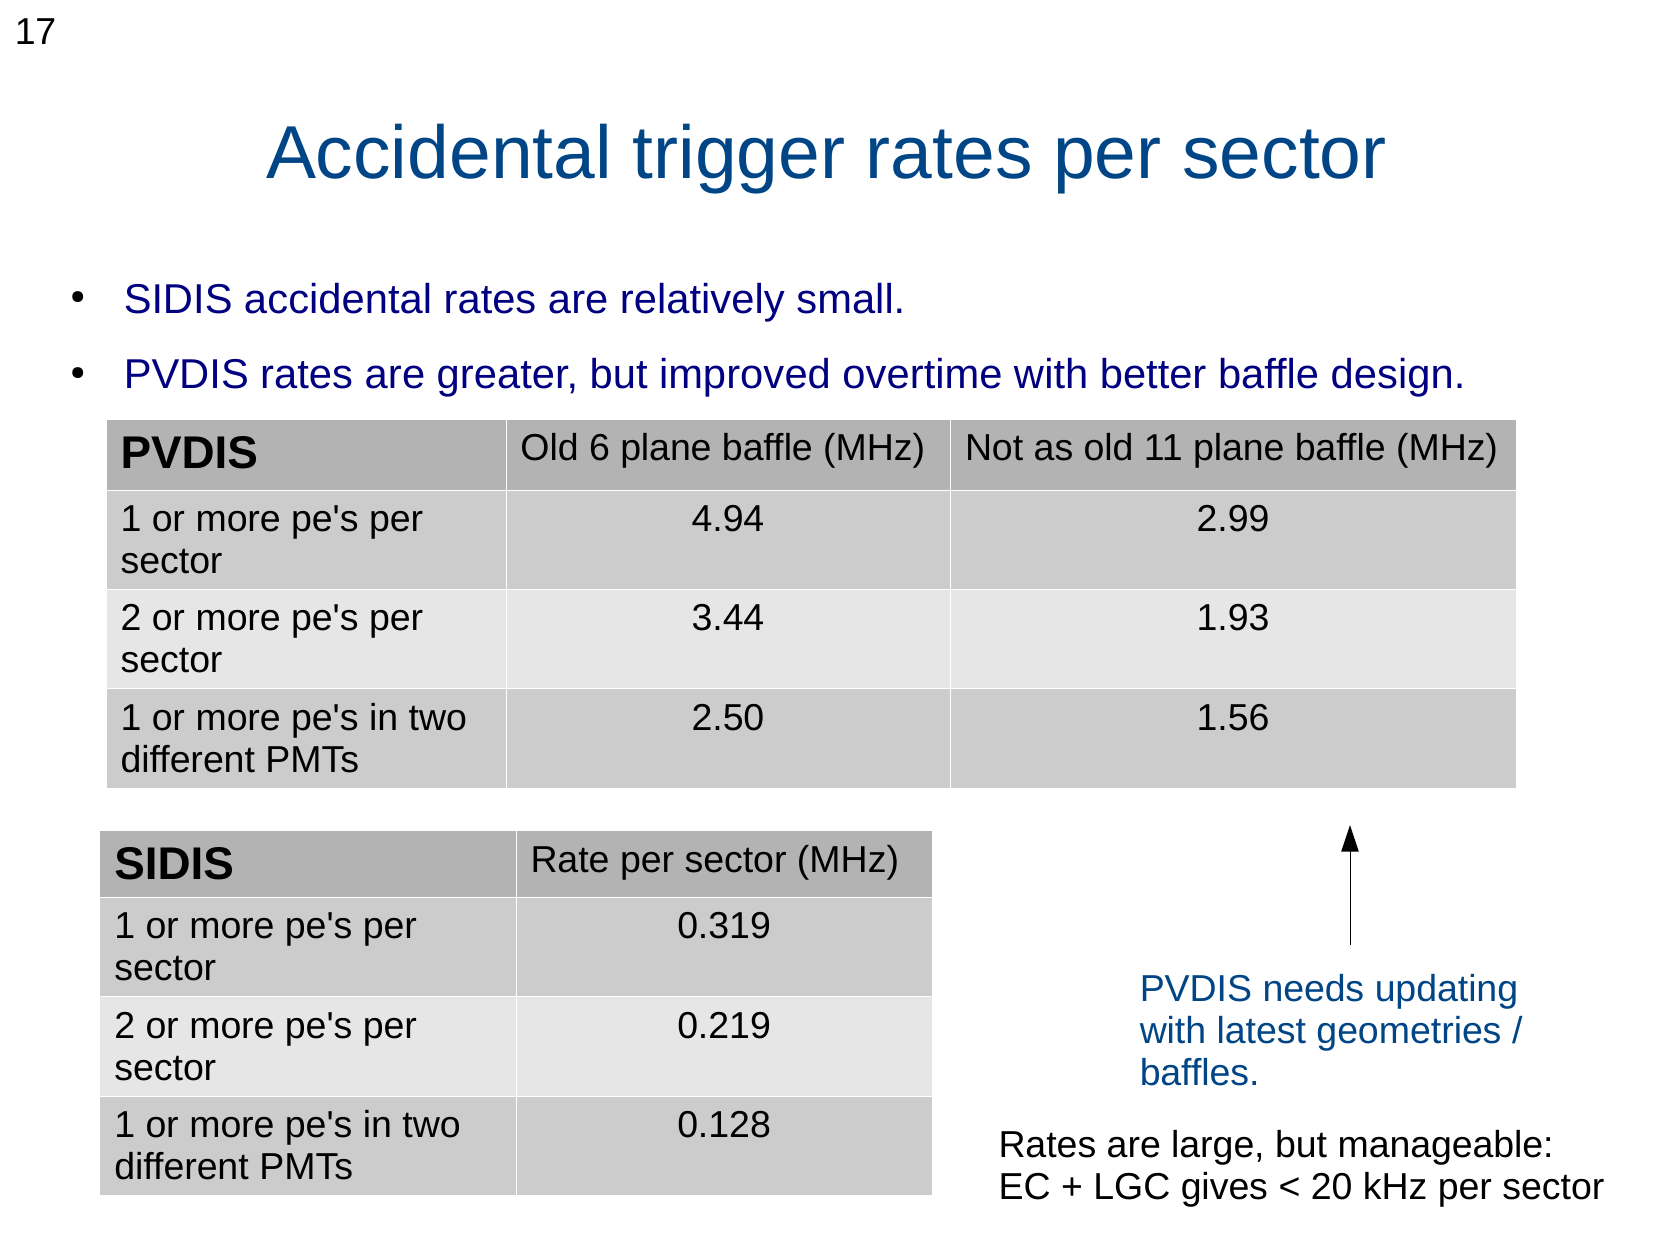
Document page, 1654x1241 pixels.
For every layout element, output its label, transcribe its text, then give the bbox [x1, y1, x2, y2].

table_header Old 6 plane baffle (MHz) [507, 420, 950, 490]
table_cell 0.219 [517, 997, 932, 1096]
table_cell 1.56 [951, 689, 1516, 788]
table_cell 1 or more pe's per sector [107, 491, 506, 589]
text_box Rates are large, but manageable: EC + LGC gives < 20 kHz per sector [983, 1116, 1621, 1216]
table_cell 3.44 [507, 590, 950, 688]
table_header PVDIS [107, 420, 506, 490]
table_cell 2.50 [507, 689, 950, 788]
text_box PVDIS needs updating with latest geometries / baffles. [1125, 960, 1539, 1101]
title Accidental trigger rates per sector [82, 49, 1571, 257]
table_cell 2 or more pe's per sector [107, 590, 506, 688]
table_cell 2.99 [951, 491, 1516, 589]
table_cell 4.94 [507, 491, 950, 589]
table_cell 0.128 [517, 1097, 932, 1195]
table_header Not as old 11 plane baffle (MHz) [951, 420, 1516, 490]
table_cell 1 or more pe's per sector [100, 898, 516, 996]
table_header Rate per sector (MHz) [517, 831, 932, 897]
text_box 17 [0, 3, 72, 61]
table_cell 2 or more pe's per sector [100, 997, 516, 1096]
list SIDIS accidental rates are relatively small. PVDIS rates are greater, but improved overtime with better baffle design. [52, 275, 1621, 1141]
table_cell 0.319 [517, 898, 932, 996]
table_header SIDIS [100, 831, 516, 897]
table_cell 1 or more pe's in two different PMTs [100, 1097, 516, 1195]
table_cell 1 or more pe's in two different PMTs [107, 689, 506, 788]
table_cell 1.93 [951, 590, 1516, 688]
